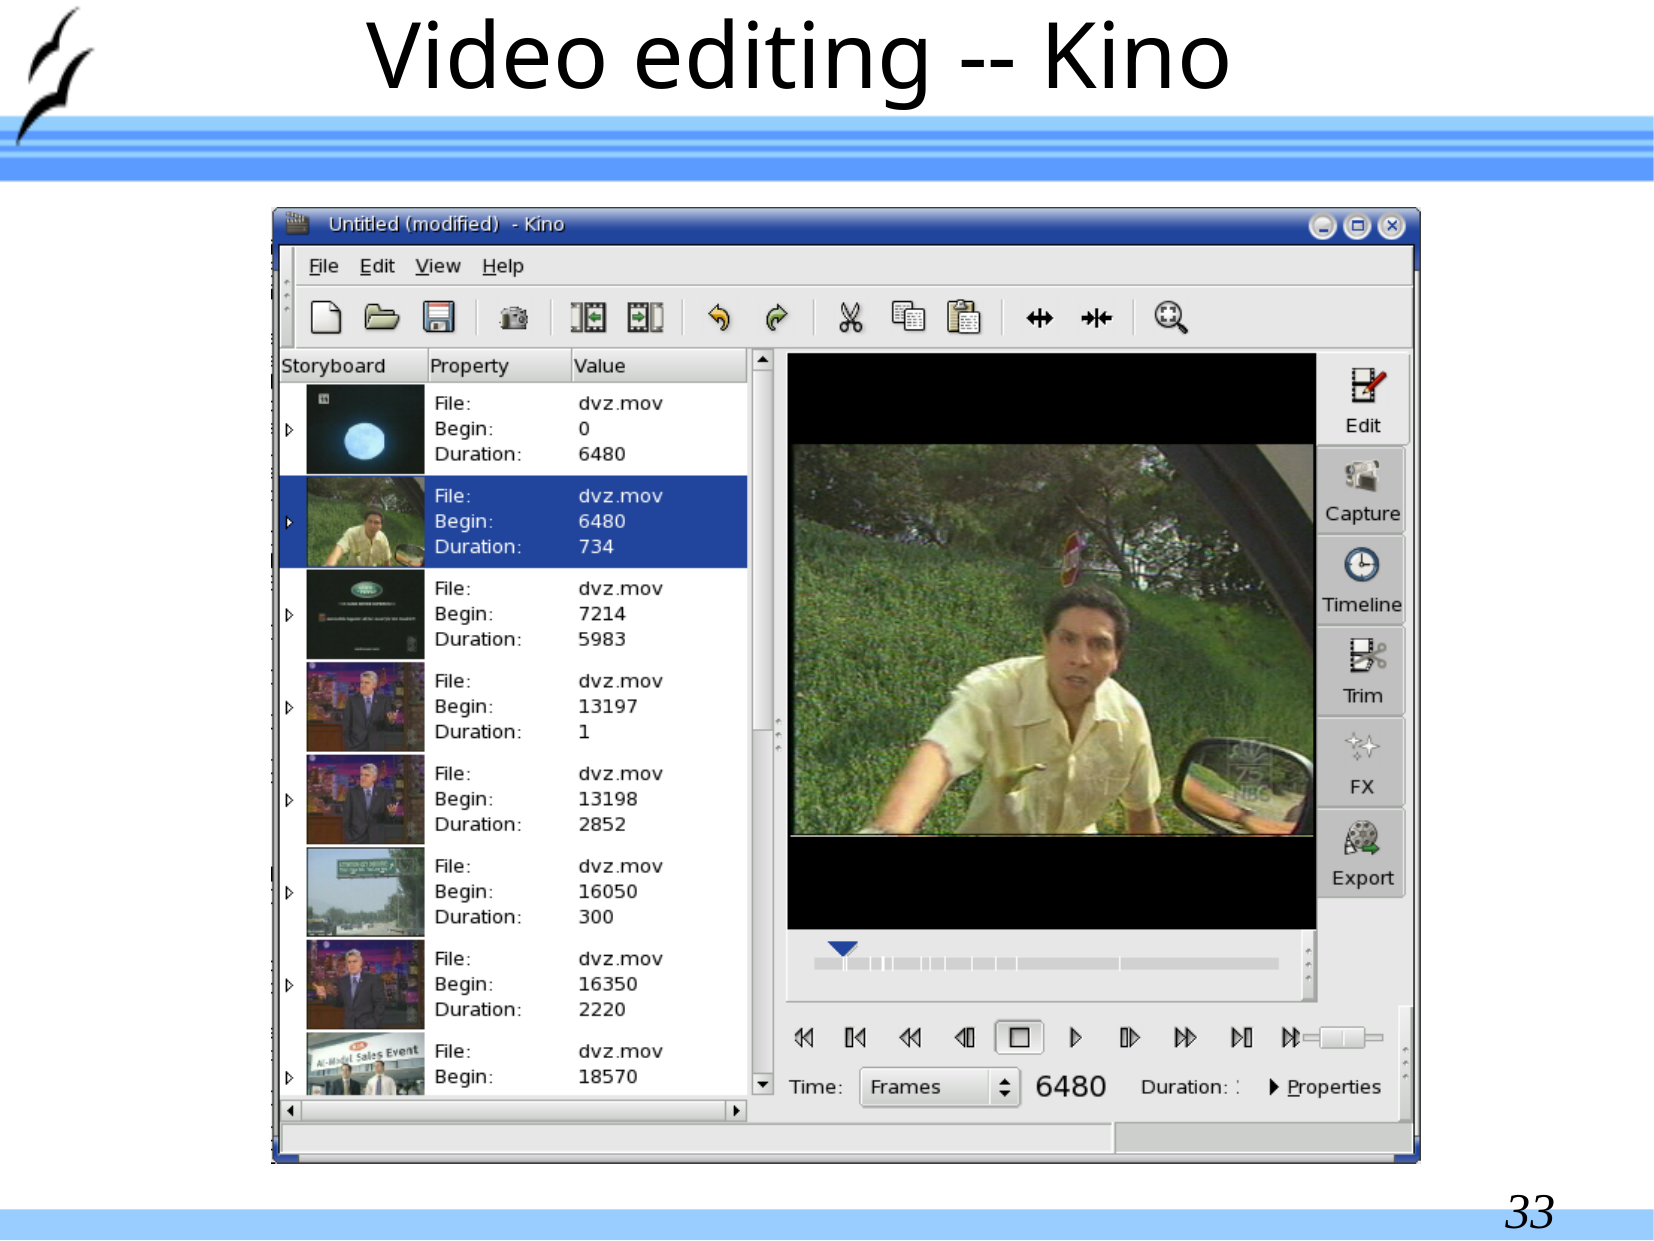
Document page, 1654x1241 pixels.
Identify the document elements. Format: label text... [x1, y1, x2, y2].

picture [271, 207, 1421, 1164]
picture [0, 0, 1654, 188]
title Video editing -- Kino [94, 0, 1507, 121]
